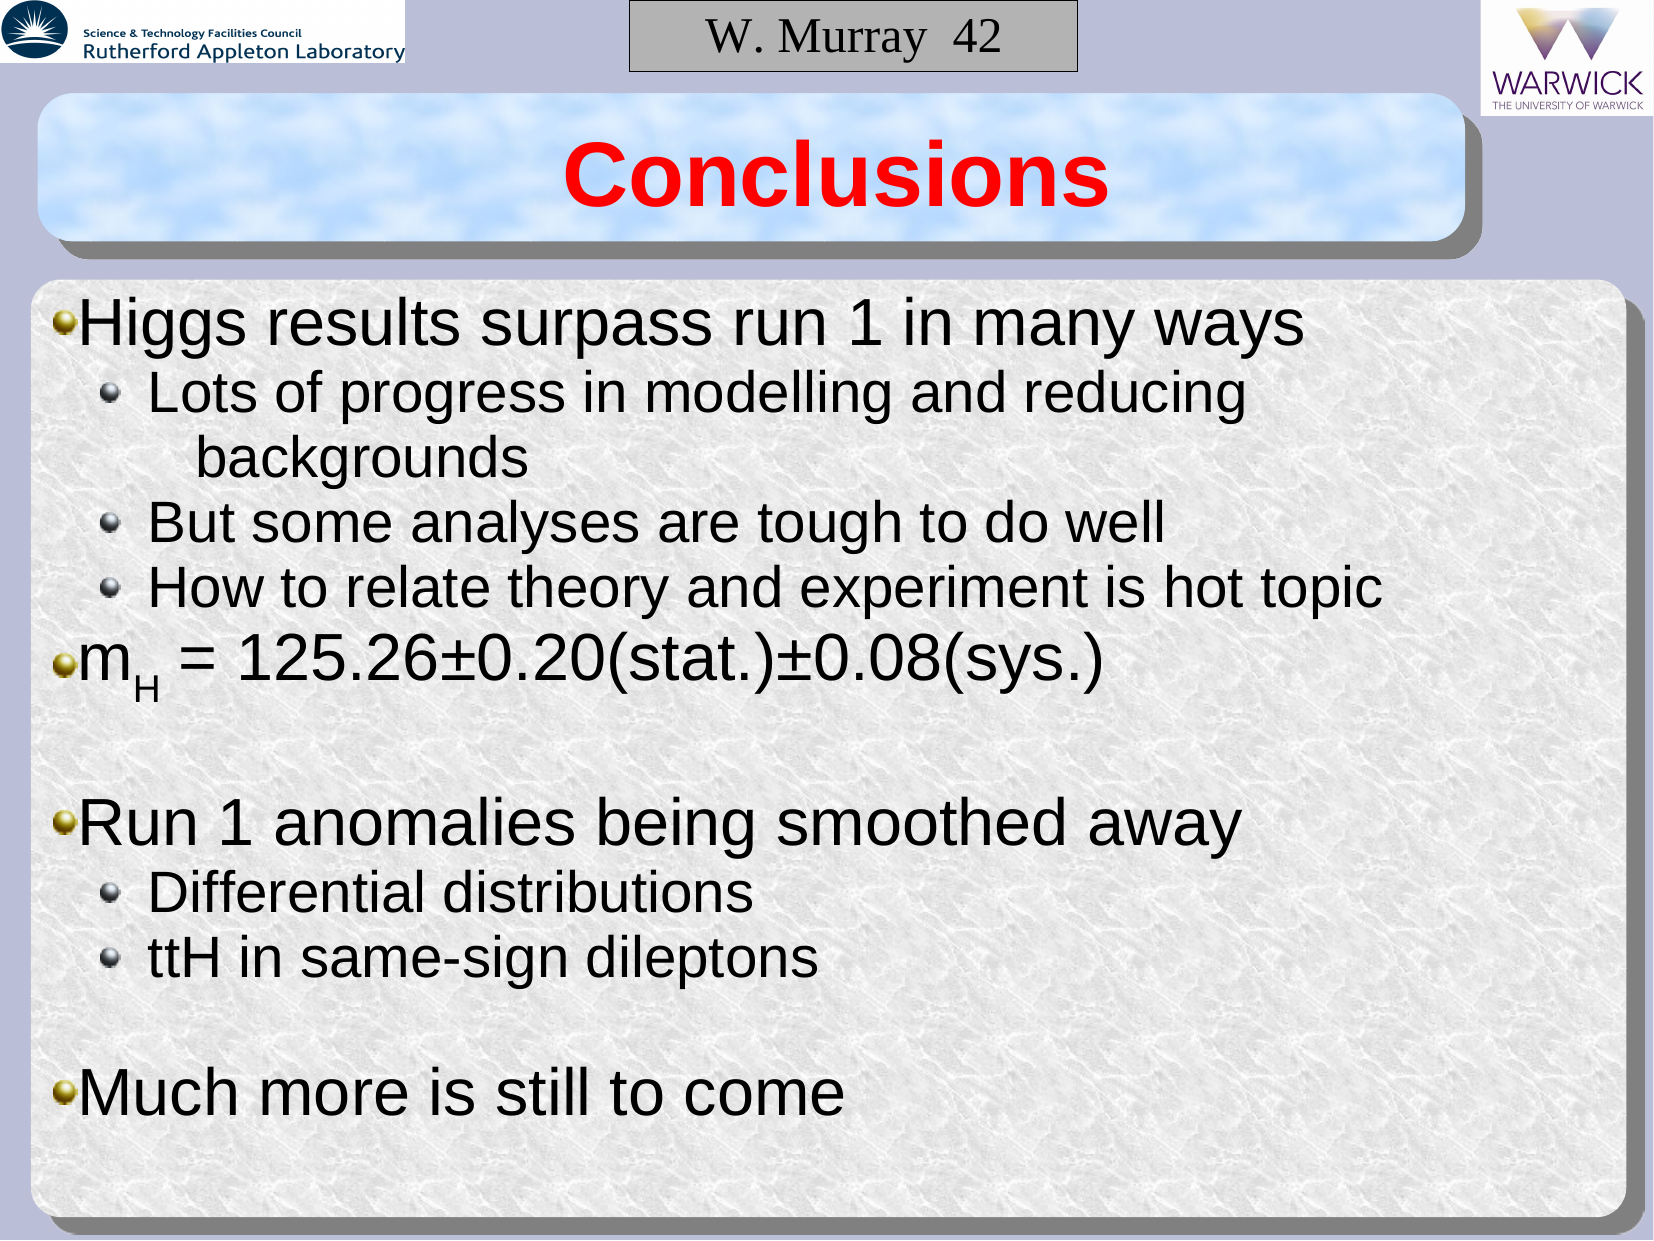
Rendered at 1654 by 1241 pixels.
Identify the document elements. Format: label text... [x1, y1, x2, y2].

picture [37, 93, 1452, 242]
list Higgs results surpass run 1 in many ways Lots of progress in modelling and reducing backgrounds But some analyses are tough to do well How to relate theory and experiment is hot topic mH = 125.26±0.20(stat.)±0.08(sys.) Run 1 anomalies being smoothed away Differential distributions ttH in same-sign dileptons Much more is still to come [53, 285, 1588, 1193]
title Conclusions [90, 101, 1584, 249]
picture [30, 279, 1627, 1218]
picture [0, 0, 405, 63]
picture [1480, 0, 1654, 116]
